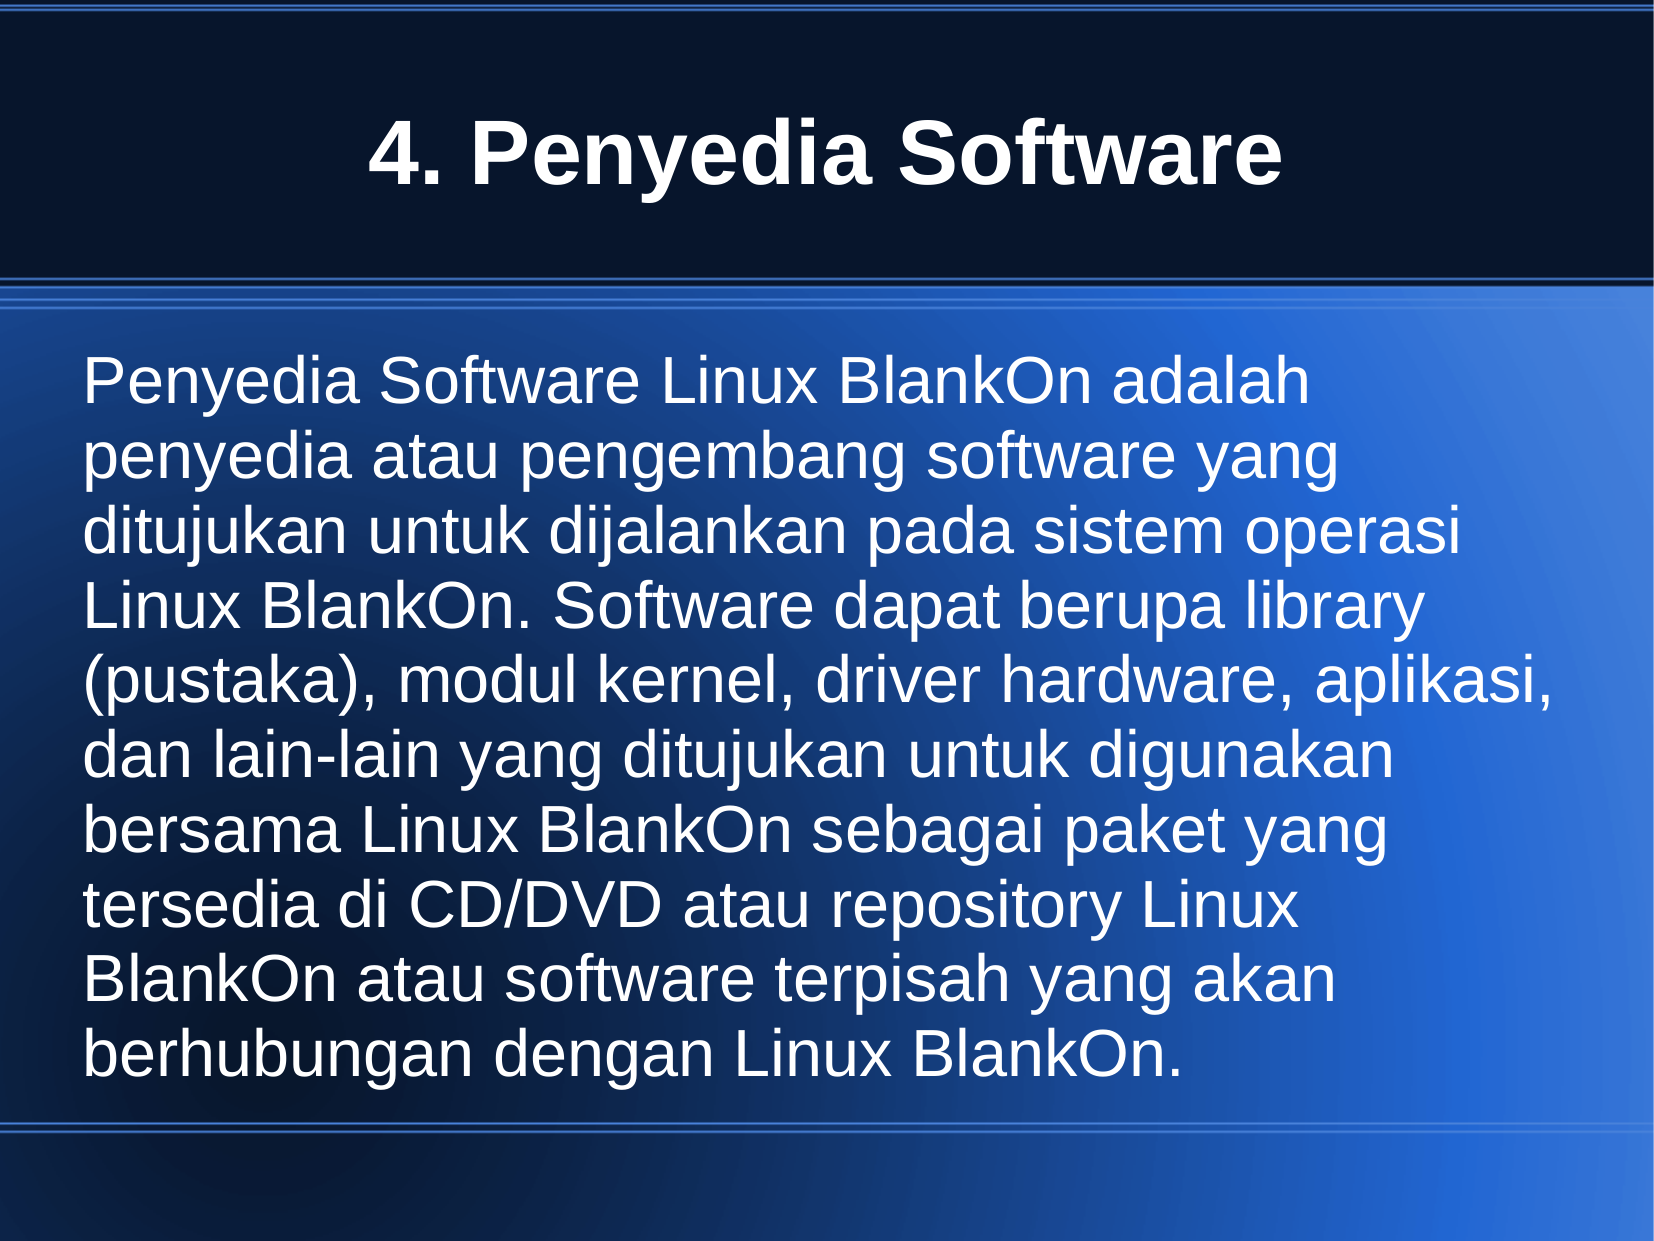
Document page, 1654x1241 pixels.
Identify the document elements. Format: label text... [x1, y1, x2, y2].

picture [0, 0, 1654, 1241]
list Penyedia Software Linux BlankOn adalah penyedia atau pengembang software yang ditujukan untuk dijalankan pada sistem operasi Linux BlankOn. Software dapat berupa library (pustaka), modul kernel, driver hardware, aplikasi, dan lain-lain yang ditujukan untuk digunakan bersama Linux BlankOn sebagai paket yang tersedia di CD/DVD atau repository Linux BlankOn atau software terpisah yang akan berhubungan dengan Linux BlankOn. [82, 343, 1571, 1099]
title 4. Penyedia Software [82, 49, 1571, 257]
